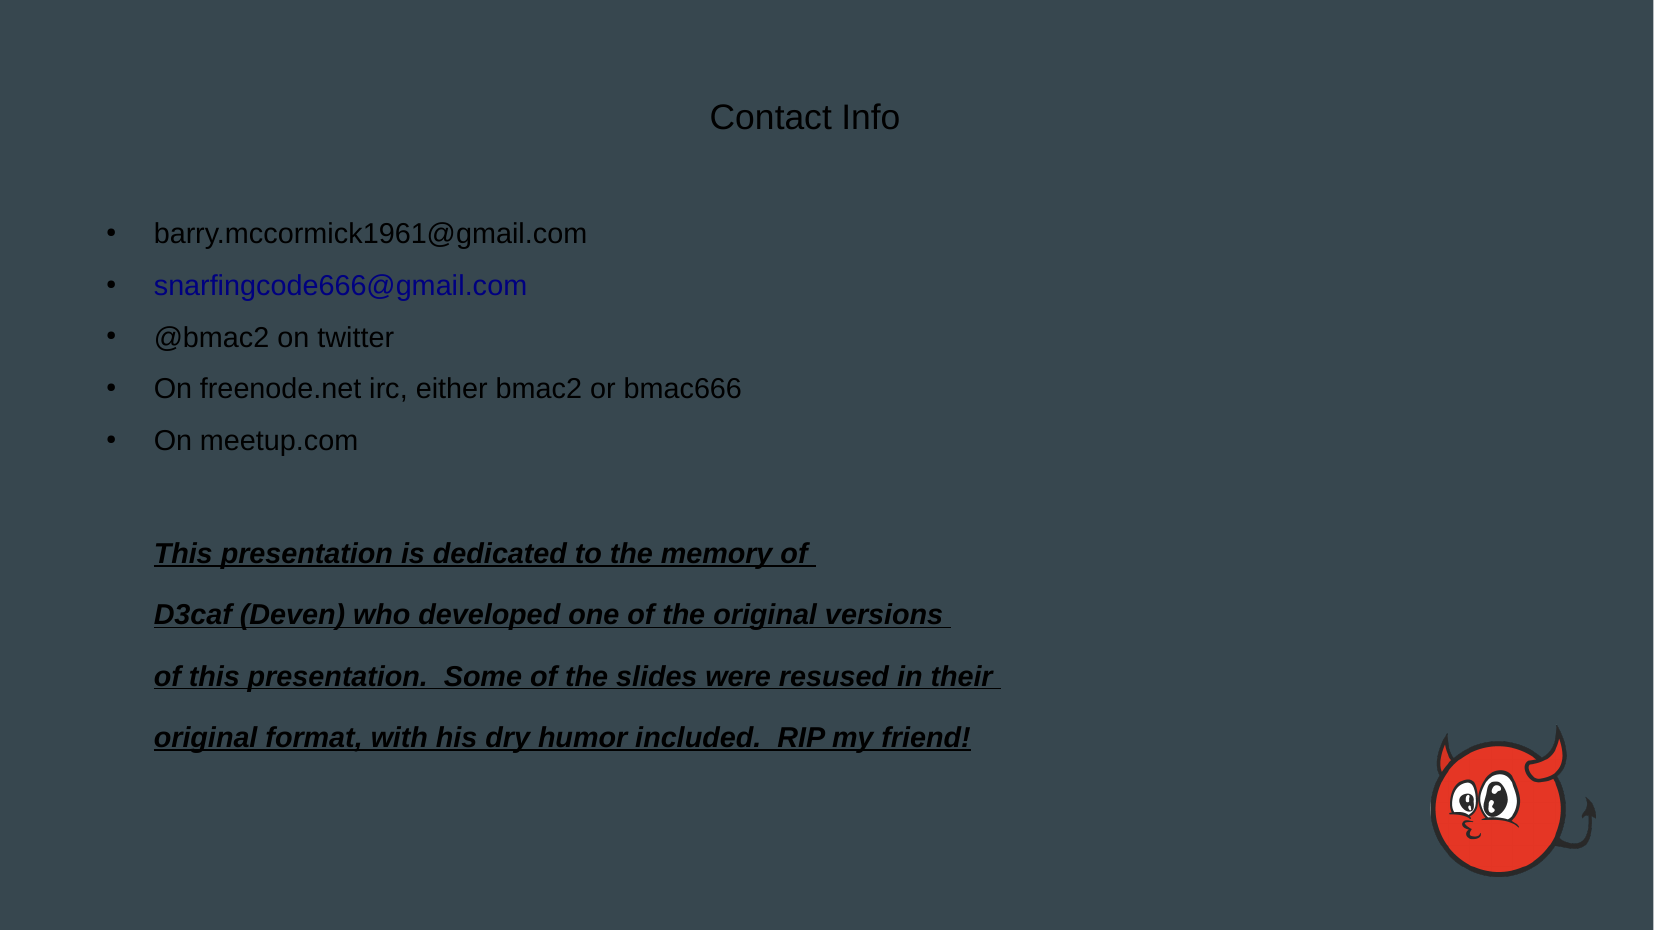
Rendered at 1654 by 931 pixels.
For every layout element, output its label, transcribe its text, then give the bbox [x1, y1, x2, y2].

title Contact Info [95, 39, 1516, 196]
picture [1427, 717, 1598, 888]
list barry.mccormick1961@gmail.com snarfingcode666@gmail.com @bmac2 on twitter On freenode.net irc, either bmac2 or bmac666 On meetup.com This presentation is dedicated to the memory of D3caf (Deven) who developed one of the original versions of this presentation. Some of the slides were resused in their original format, with his dry humor included. RIP my friend! [90, 217, 1579, 757]
